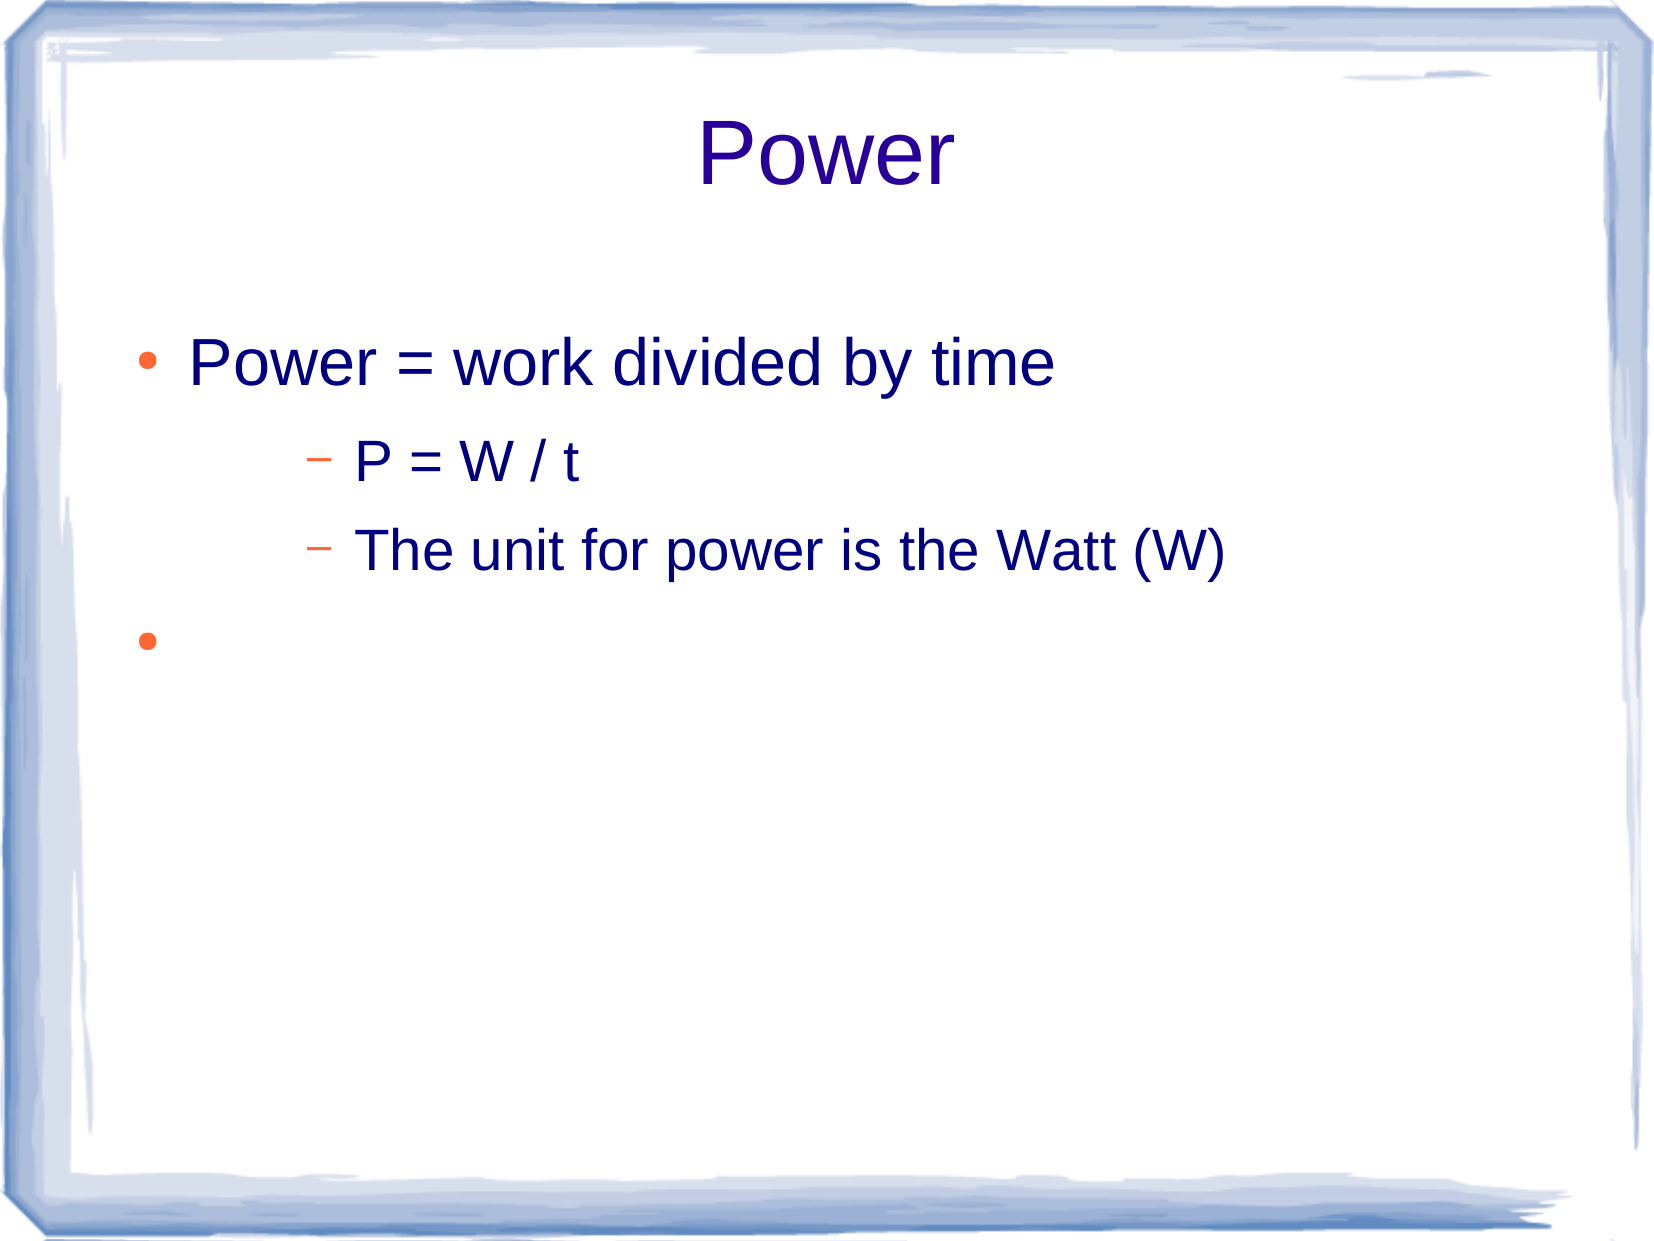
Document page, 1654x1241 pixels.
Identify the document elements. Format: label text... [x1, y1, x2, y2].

title Power [82, 56, 1571, 250]
picture [0, 0, 1654, 1241]
list Power = work divided by time P = W / t The unit for power is the Watt (W) [118, 324, 1571, 990]
